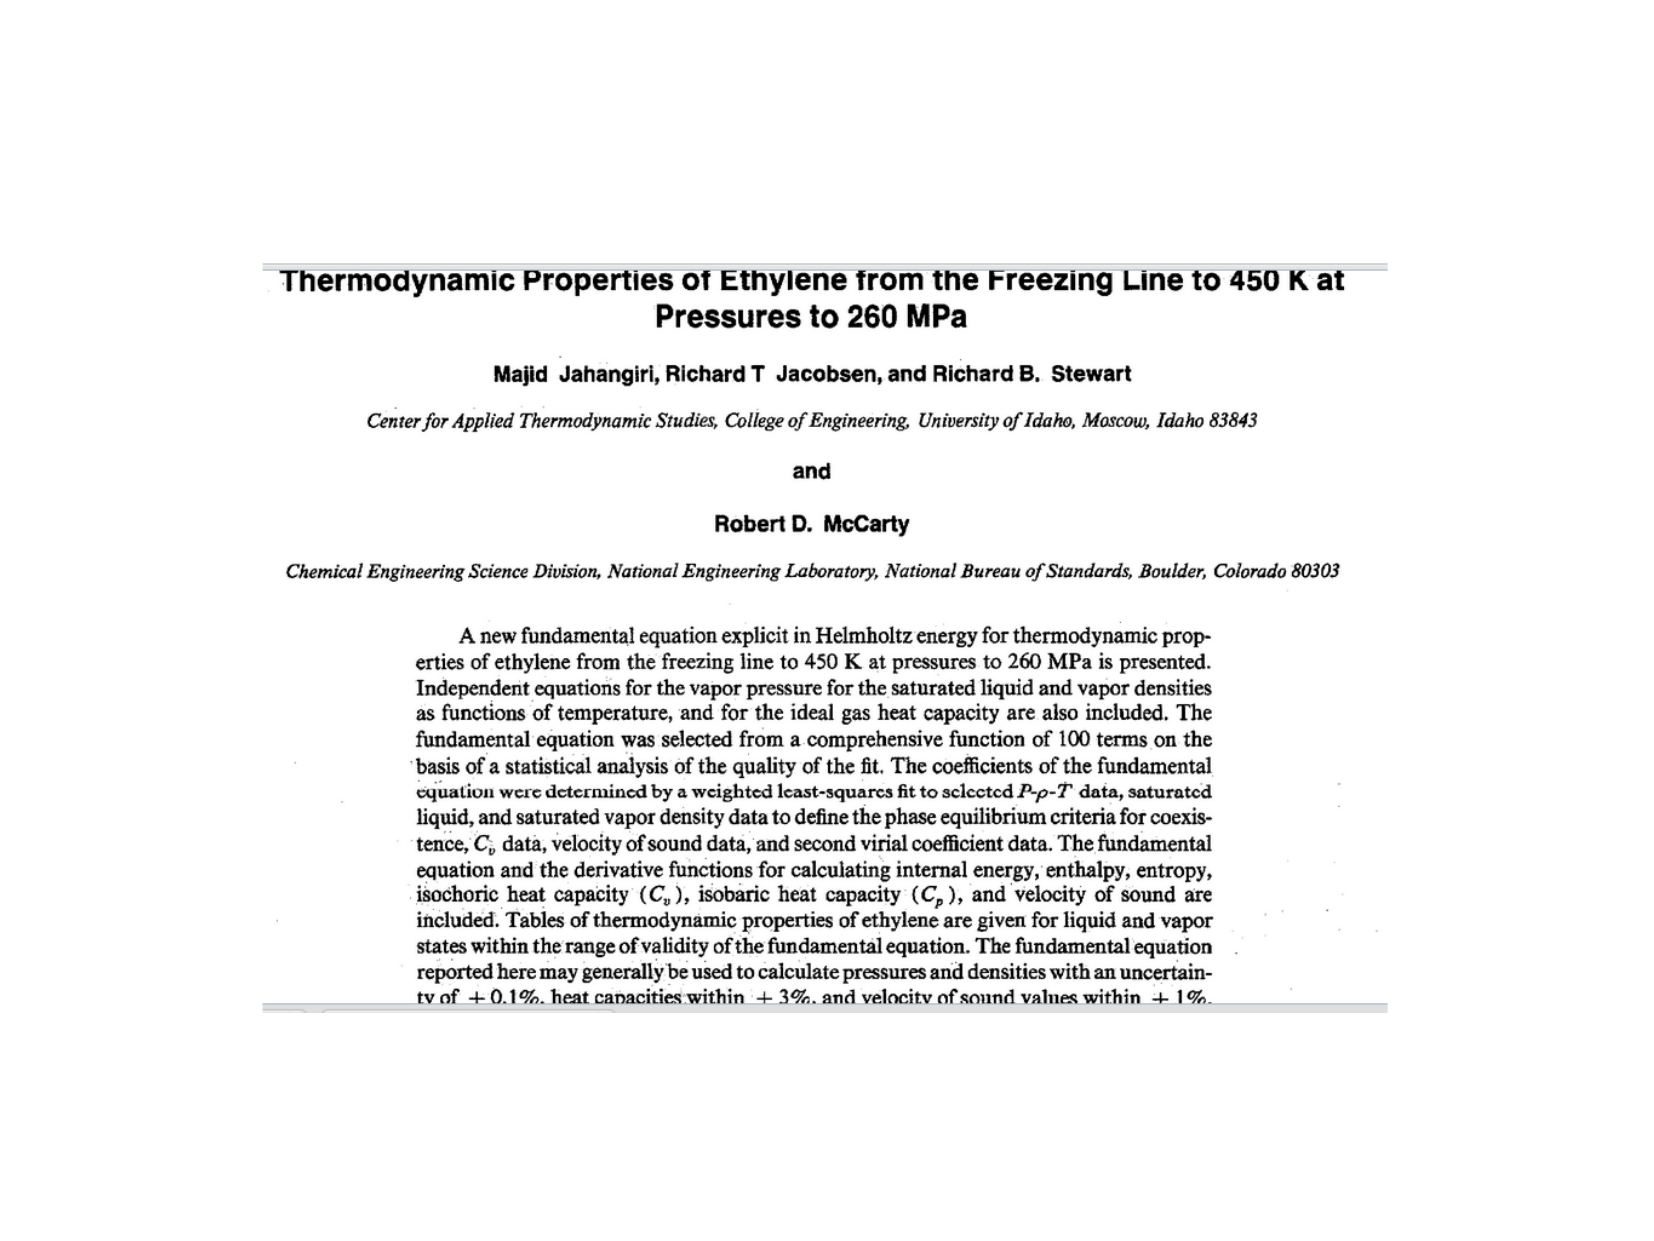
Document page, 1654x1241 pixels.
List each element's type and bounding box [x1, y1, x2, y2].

picture [262, 262, 1388, 1013]
